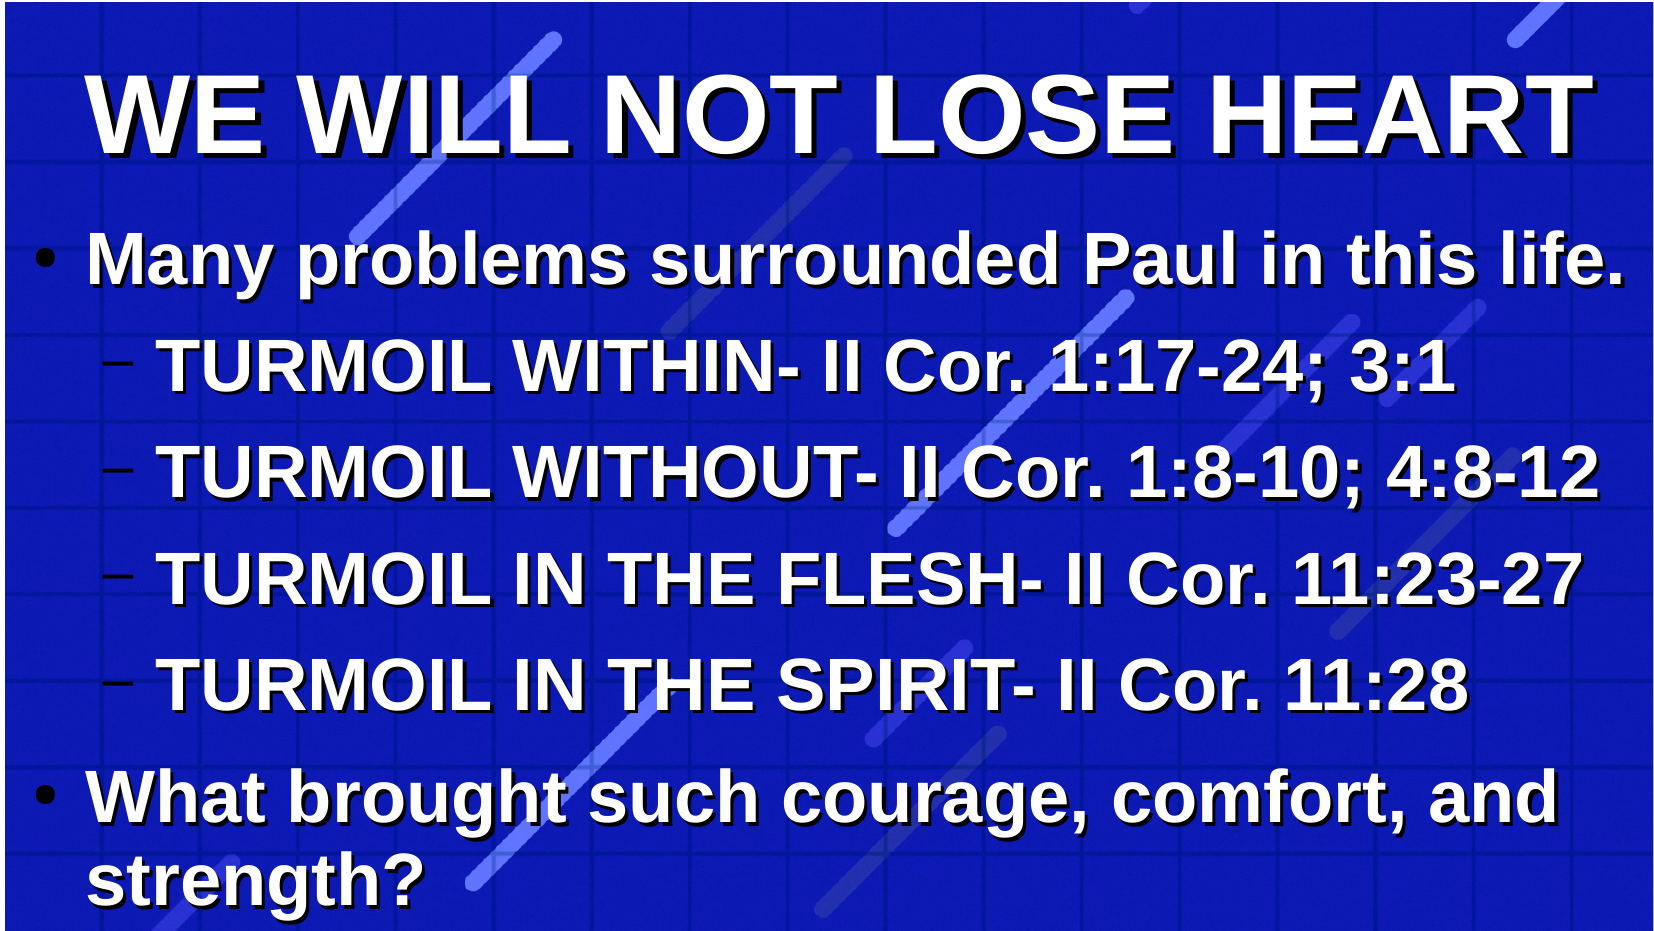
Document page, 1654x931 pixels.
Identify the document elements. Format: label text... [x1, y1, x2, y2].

title WE WILL NOT LOSE HEART [45, 37, 1636, 193]
list Many problems surrounded Paul in this life. TURMOIL WITHIN- II Cor. 1:17-24; 3:1 TURMOIL WITHOUT- II Cor. 1:8-10; 4:8-12 TURMOIL IN THE FLESH- II Cor. 11:23-27 TURMOIL IN THE SPIRIT- II Cor. 11:28 What brought such courage, comfort, and strength? [15, 217, 1636, 931]
picture [5, 2, 1654, 931]
